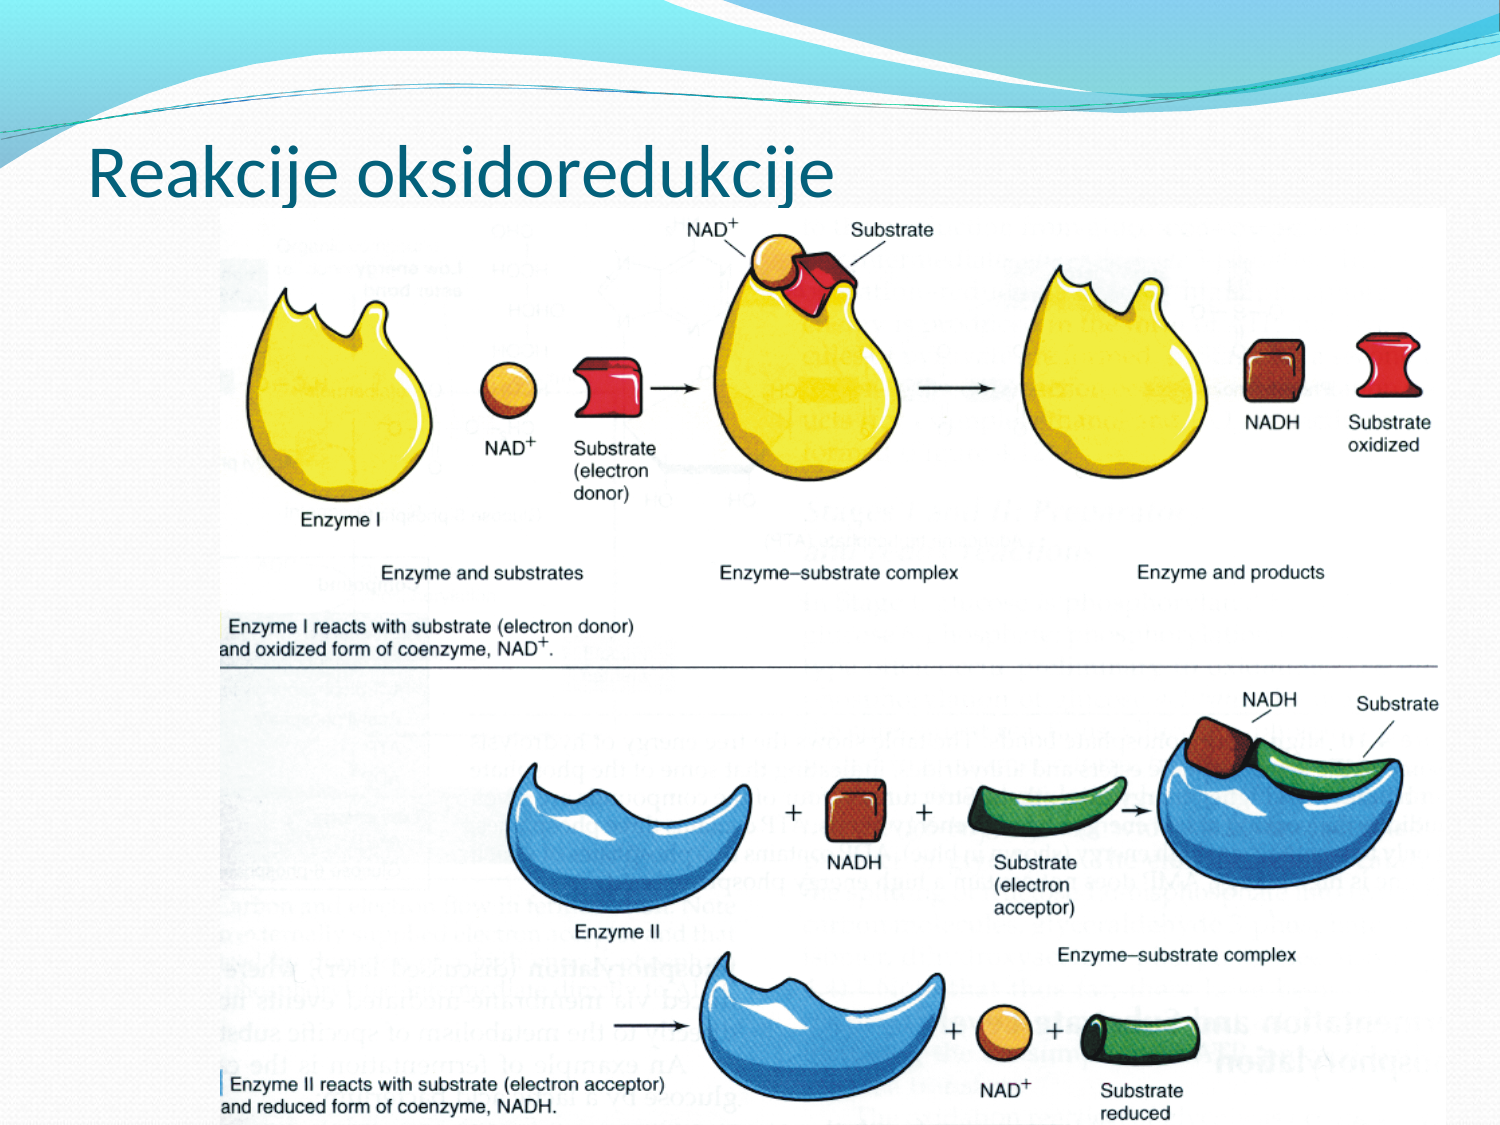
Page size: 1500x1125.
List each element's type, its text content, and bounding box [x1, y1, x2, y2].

text_box [218, 204, 1447, 1125]
title Reakcije oksidoredukcije [87, 24, 1266, 213]
picture [0, 0, 1500, 1125]
